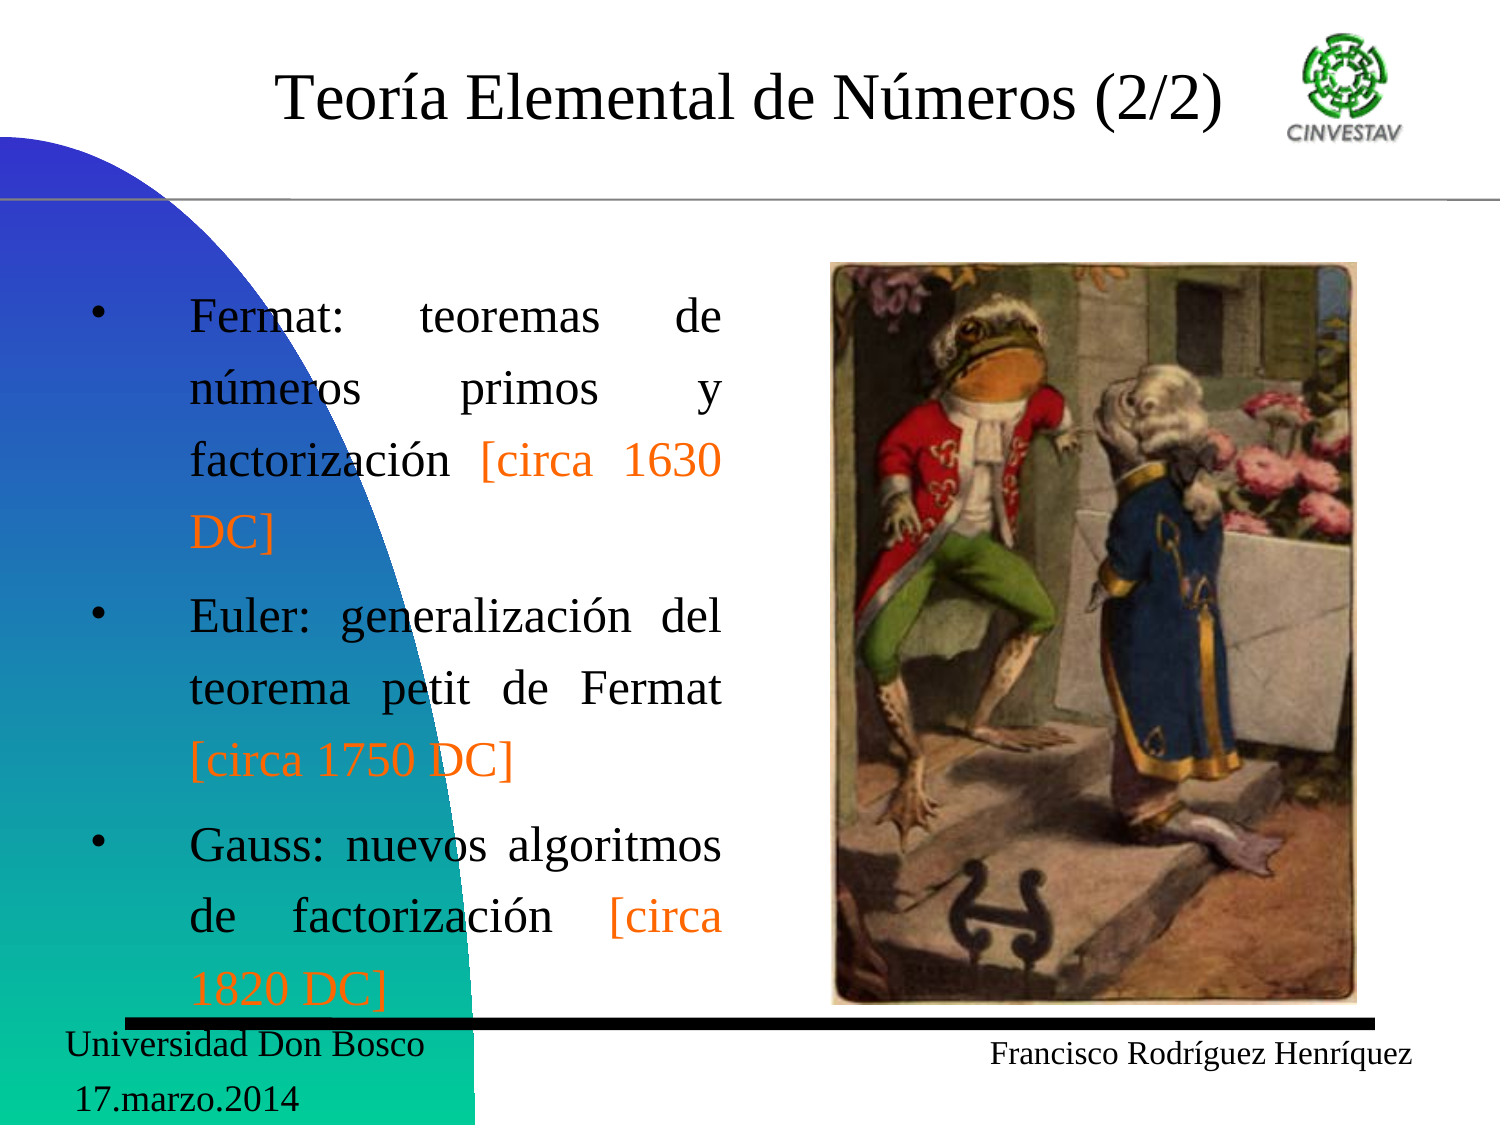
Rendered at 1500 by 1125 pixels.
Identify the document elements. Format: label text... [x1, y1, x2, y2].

text_box Fermat: teoremas de números primos y factorización [circa 1630 DC] Euler: generalización del teorema petit de Fermat [circa 1750 DC] Gauss: nuevos algoritmos de factorización [circa 1820 DC] [75, 262, 738, 1005]
text_box Teoría Elemental de Números (2/2) [75, 45, 1426, 233]
picture [830, 262, 1357, 1005]
